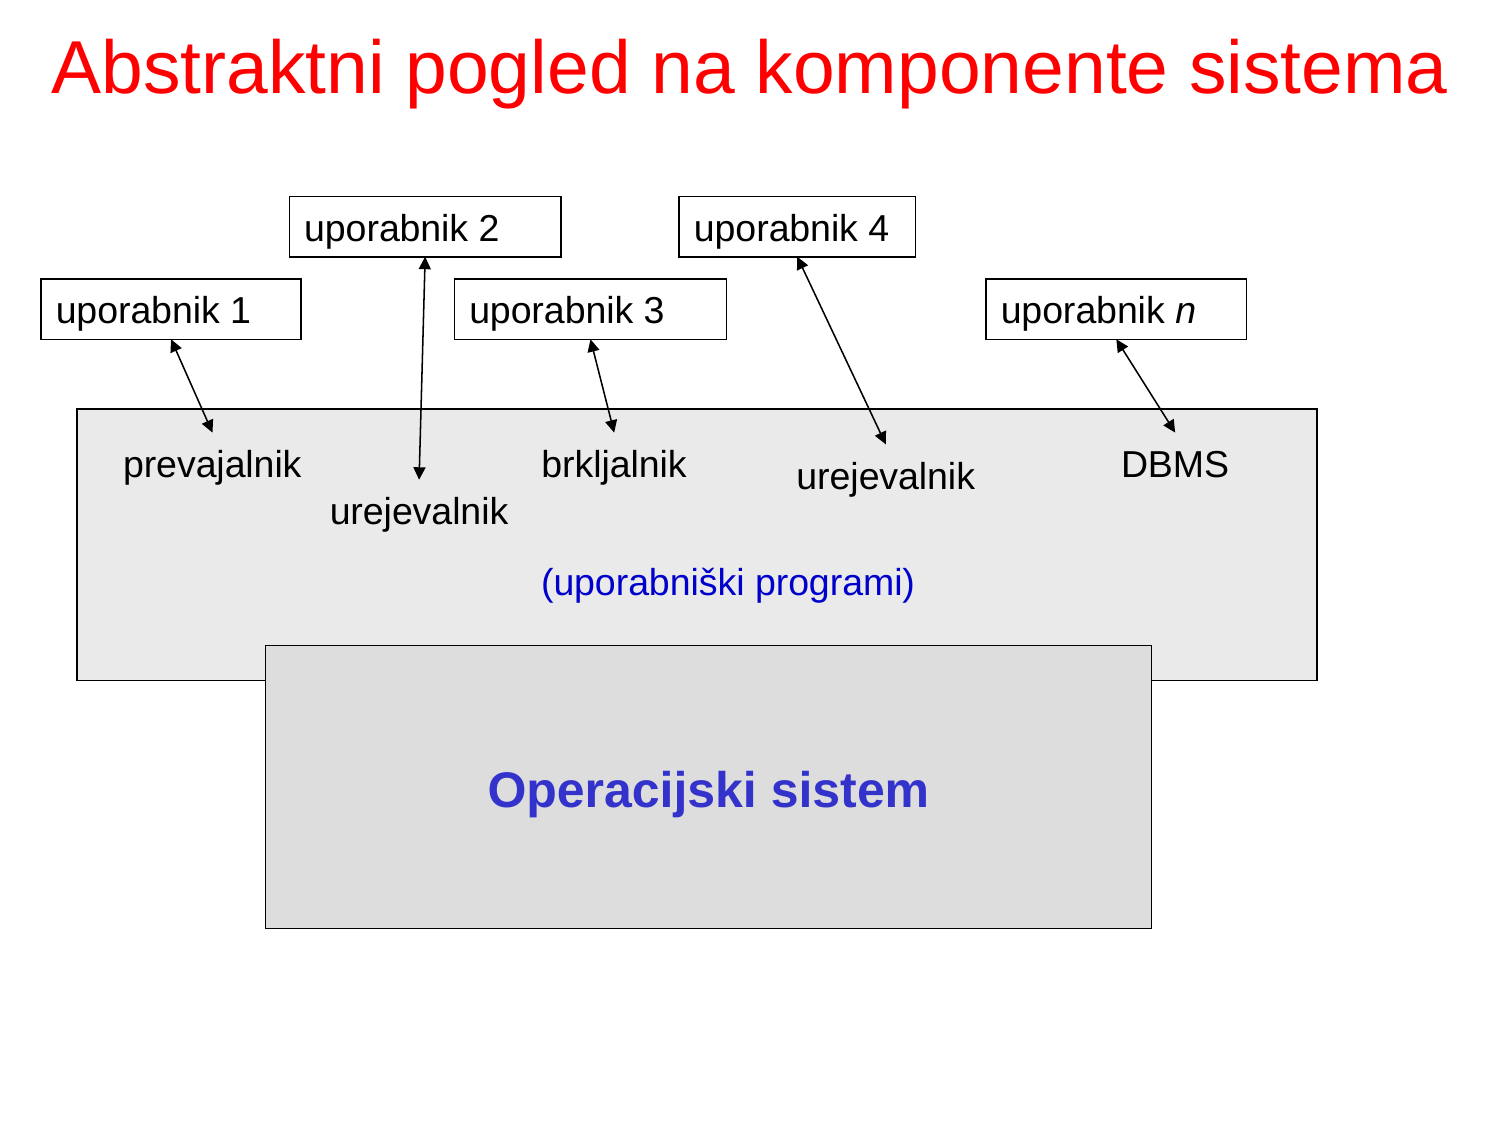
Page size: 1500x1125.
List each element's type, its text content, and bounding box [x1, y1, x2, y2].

text_box urejevalnik [761, 444, 1010, 505]
text_box urejevalnik [301, 479, 538, 541]
text_box DBMS [1092, 432, 1258, 493]
text_box uporabnik 2 [289, 196, 562, 257]
text_box [421, 408, 612, 479]
text_box (uporabniški programi) [526, 550, 931, 612]
text_box uporabnik 4 [679, 196, 916, 257]
title Abstraktni pogled na komponente sistema [0, 0, 1500, 128]
text_box [203, 408, 420, 479]
text_box prevajalnik [100, 432, 325, 493]
text_box uporabnik 1 [41, 278, 302, 340]
text_box uporabnik 3 [454, 278, 727, 340]
text_box Operacijski sistem [265, 645, 1152, 929]
text_box brkljalnik [490, 432, 739, 493]
text_box [76, 408, 1318, 681]
text_box uporabnik n [986, 278, 1247, 340]
